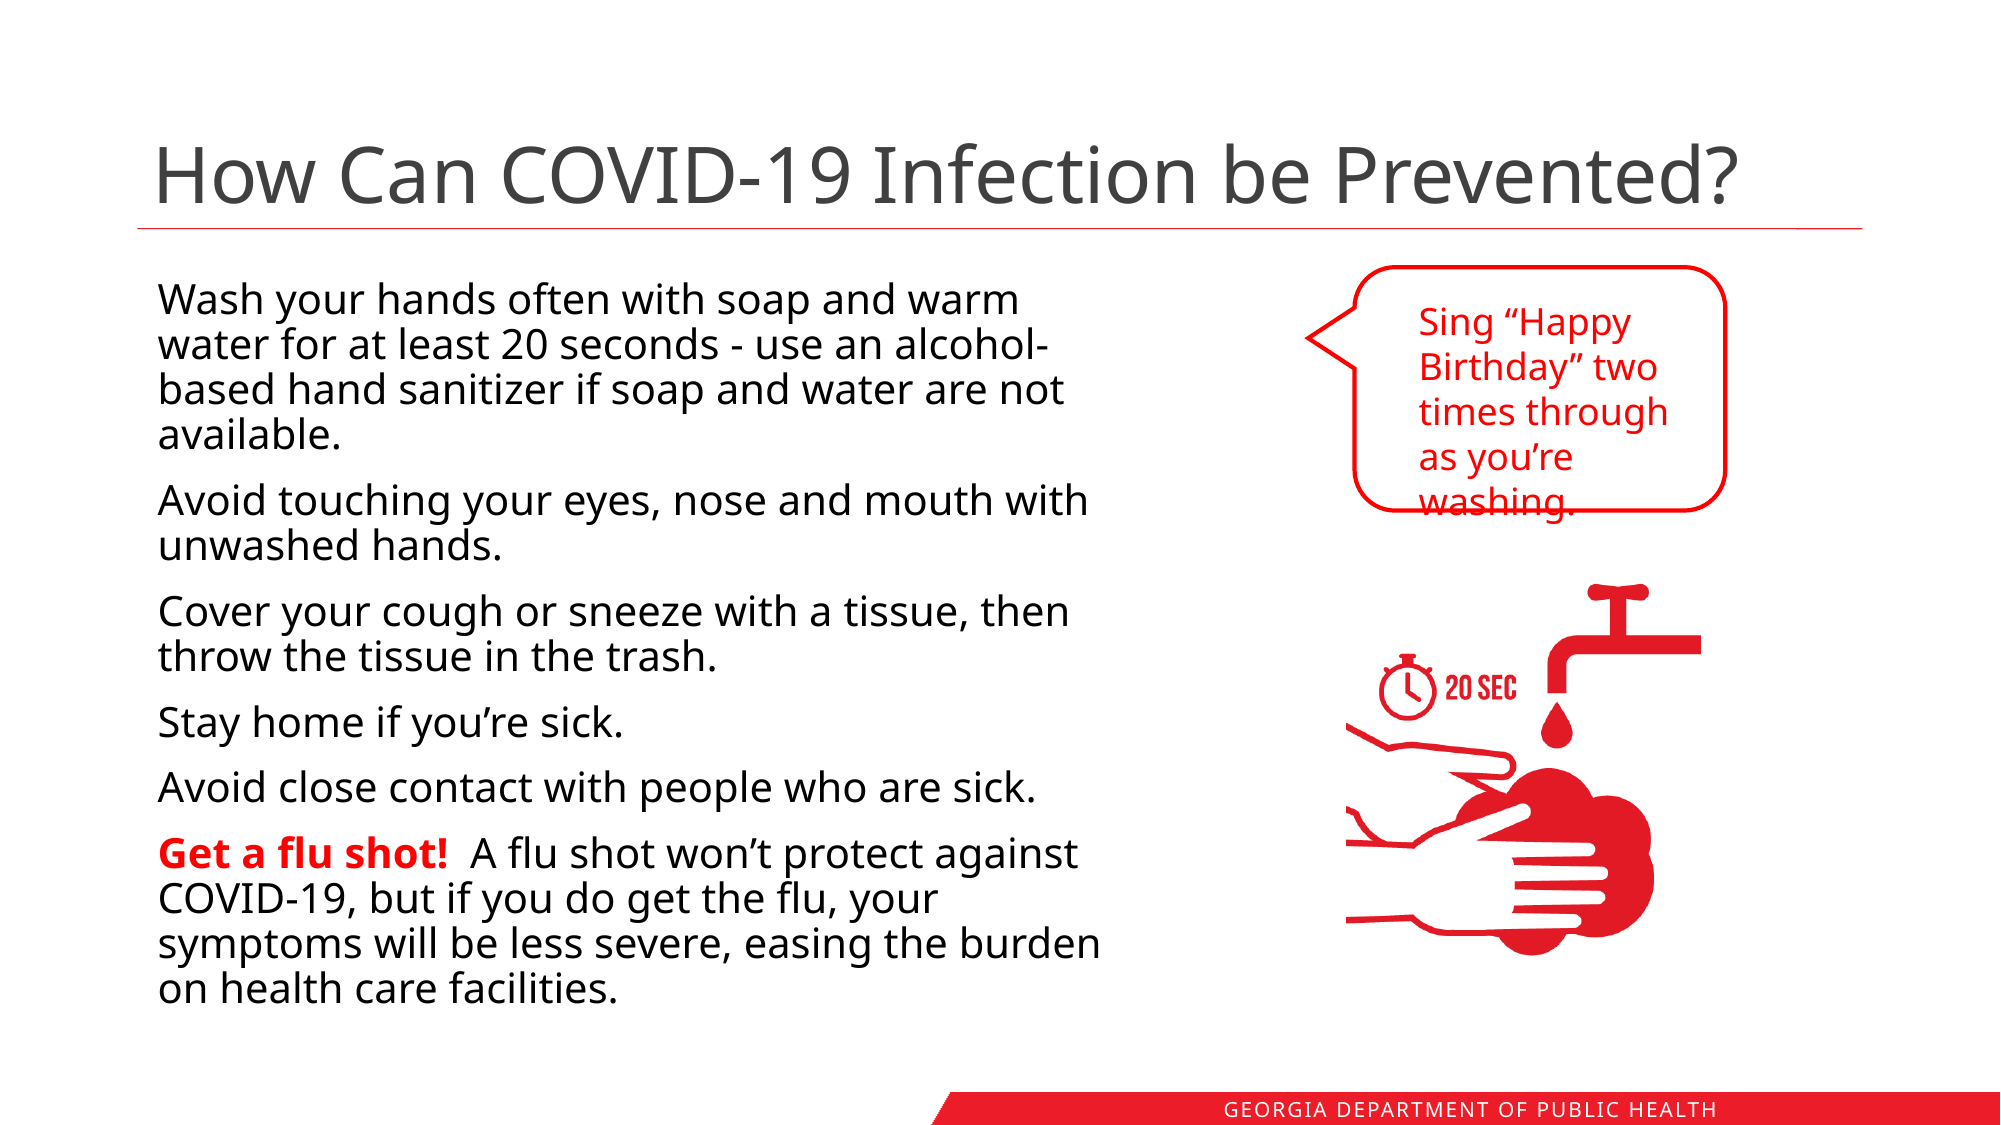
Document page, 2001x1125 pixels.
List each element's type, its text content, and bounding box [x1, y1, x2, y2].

picture [931, 1092, 2000, 1125]
list Wash your hands often with soap and warm water for at least 20 seconds - use an alcohol-based hand sanitizer if soap and water are not available. Avoid touching your eyes, nose and mouth with unwashed hands. Cover your cough or sneeze with a tissue, then throw the tissue in the trash. Stay home if you’re sick. Avoid close contact with people who are sick. Get a flu shot! A flu shot won’t protect against COVID-19, but if you do get the flu, your symptoms will be less severe, easing the burden on health care facilities. [142, 271, 1149, 920]
text_box Sing “Happy Birthday” two times through as you’re washing. [1403, 290, 1726, 531]
picture [1346, 562, 1701, 981]
title How Can COVID-19 Infection be Prevented? [137, 128, 1863, 229]
